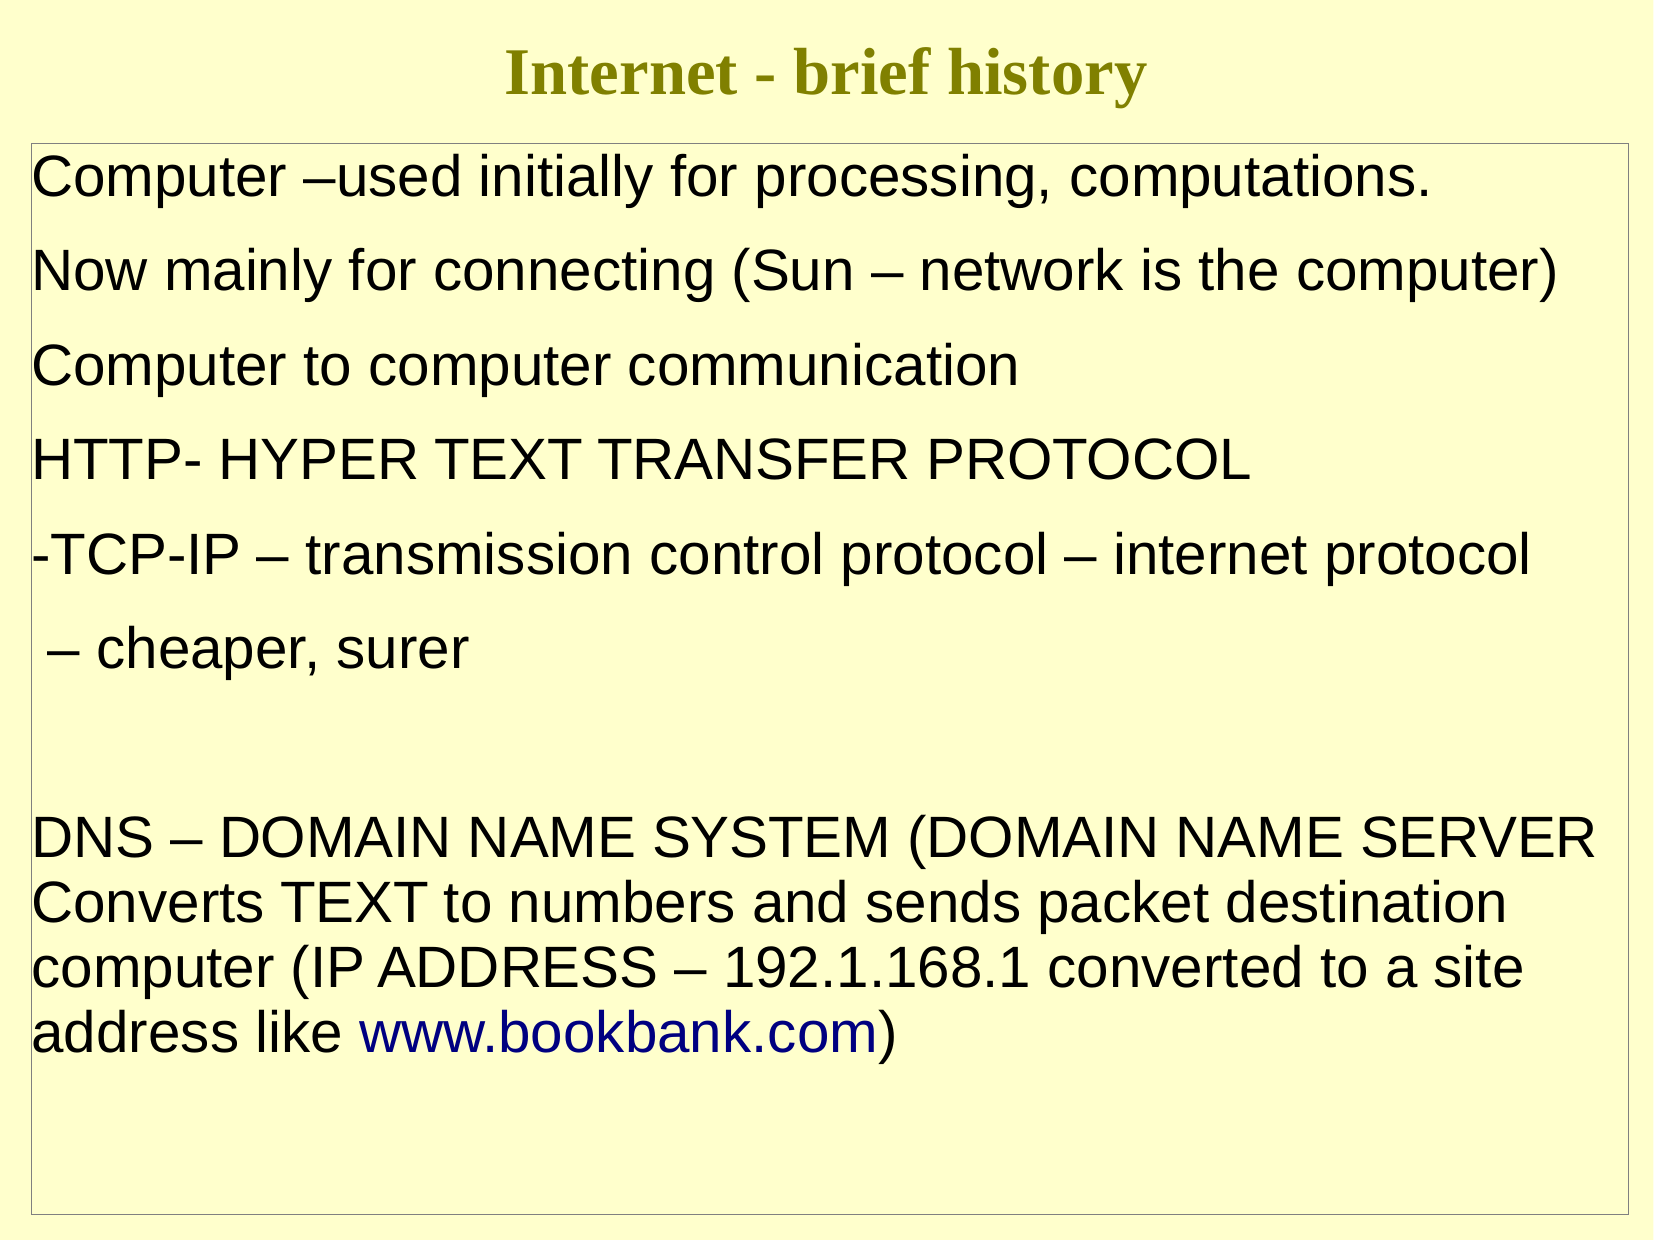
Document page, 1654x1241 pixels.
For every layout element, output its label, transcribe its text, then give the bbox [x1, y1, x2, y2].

list Computer –used initially for processing, computations. Now mainly for connecting (Sun – network is the computer) Computer to computer communication HTTP- HYPER TEXT TRANSFER PROTOCOL -TCP-IP – transmission control protocol – internet protocol – cheaper, surer DNS – DOMAIN NAME SYSTEM (DOMAIN NAME SERVER Converts TEXT to numbers and sends packet destination computer (IP ADDRESS – 192.1.168.1 converted to a site address like www.bookbank.com) [31, 143, 1629, 1215]
title Internet - brief history [82, 19, 1571, 125]
